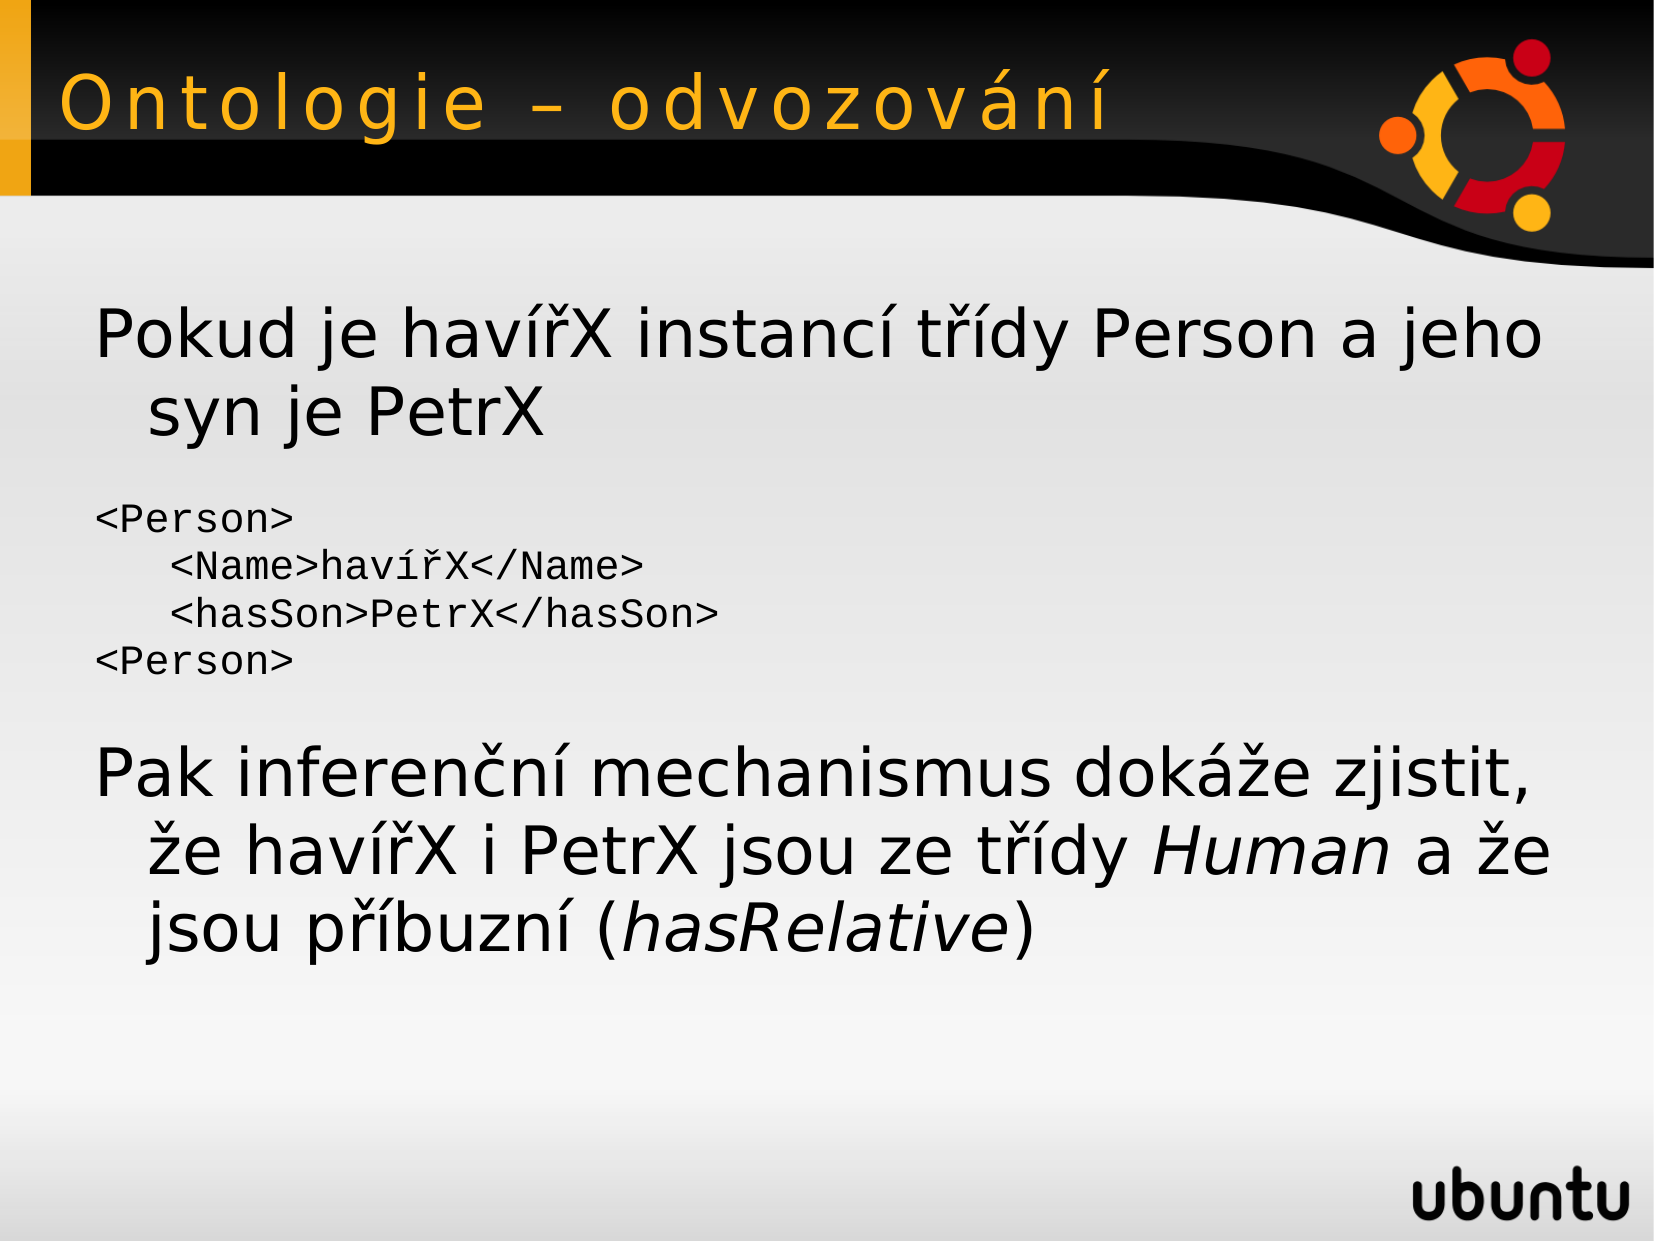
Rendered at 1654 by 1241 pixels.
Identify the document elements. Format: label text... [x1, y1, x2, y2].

picture [0, 0, 1654, 1241]
list Pokud je havířX instancí třídy Person a jeho syn je PetrX <Person> <Name>havířX</Name> <hasSon>PetrX</hasSon> <Person> Pak inferenční mechanismus dokáže zjistit, že havířX i PetrX jsou ze třídy Human a že jsou příbuzní (hasRelative) [76, 295, 1565, 1114]
title Ontologie – odvozování [59, 29, 1270, 178]
